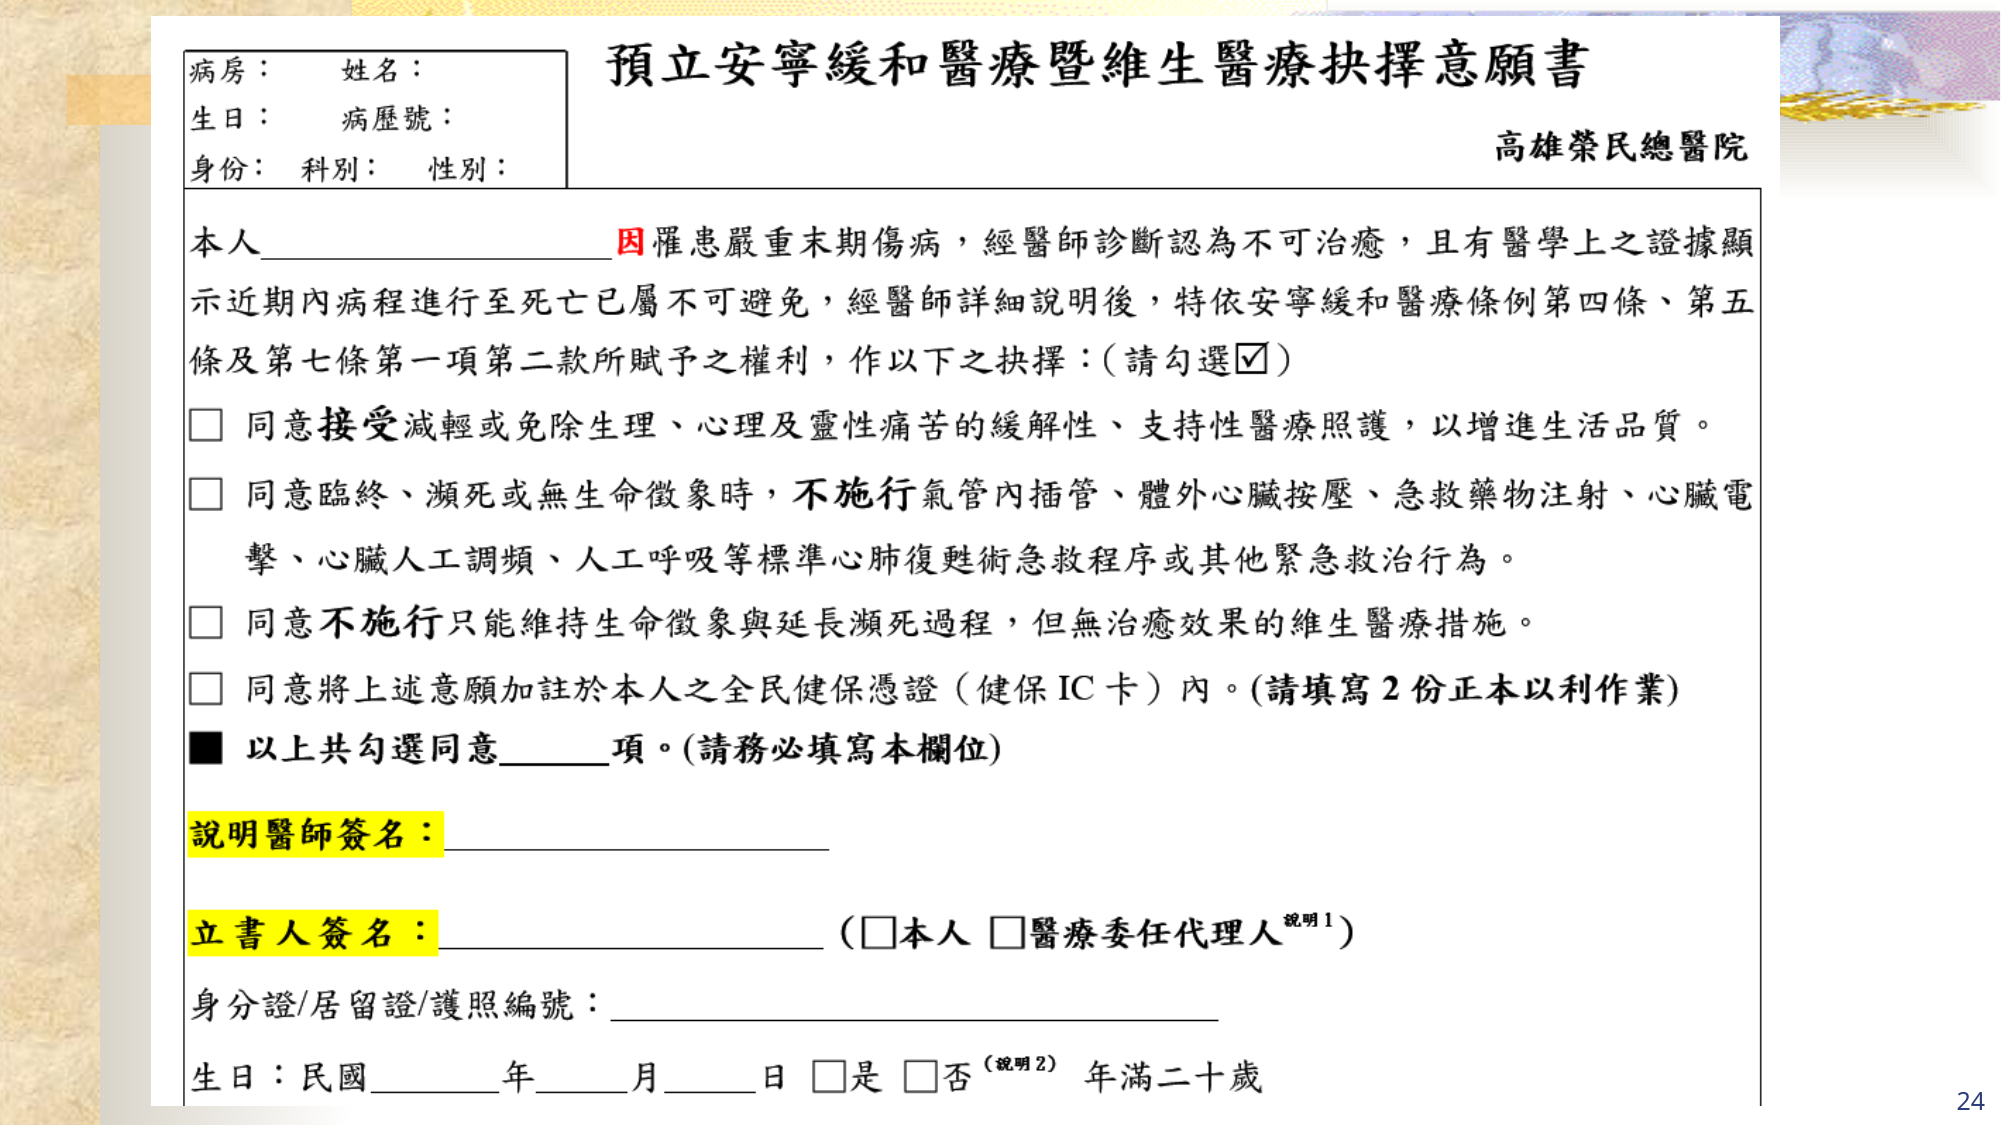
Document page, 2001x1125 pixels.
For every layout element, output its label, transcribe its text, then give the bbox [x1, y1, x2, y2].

text_box <編號> [1799, 1052, 2001, 1125]
picture [0, 0, 2001, 1125]
